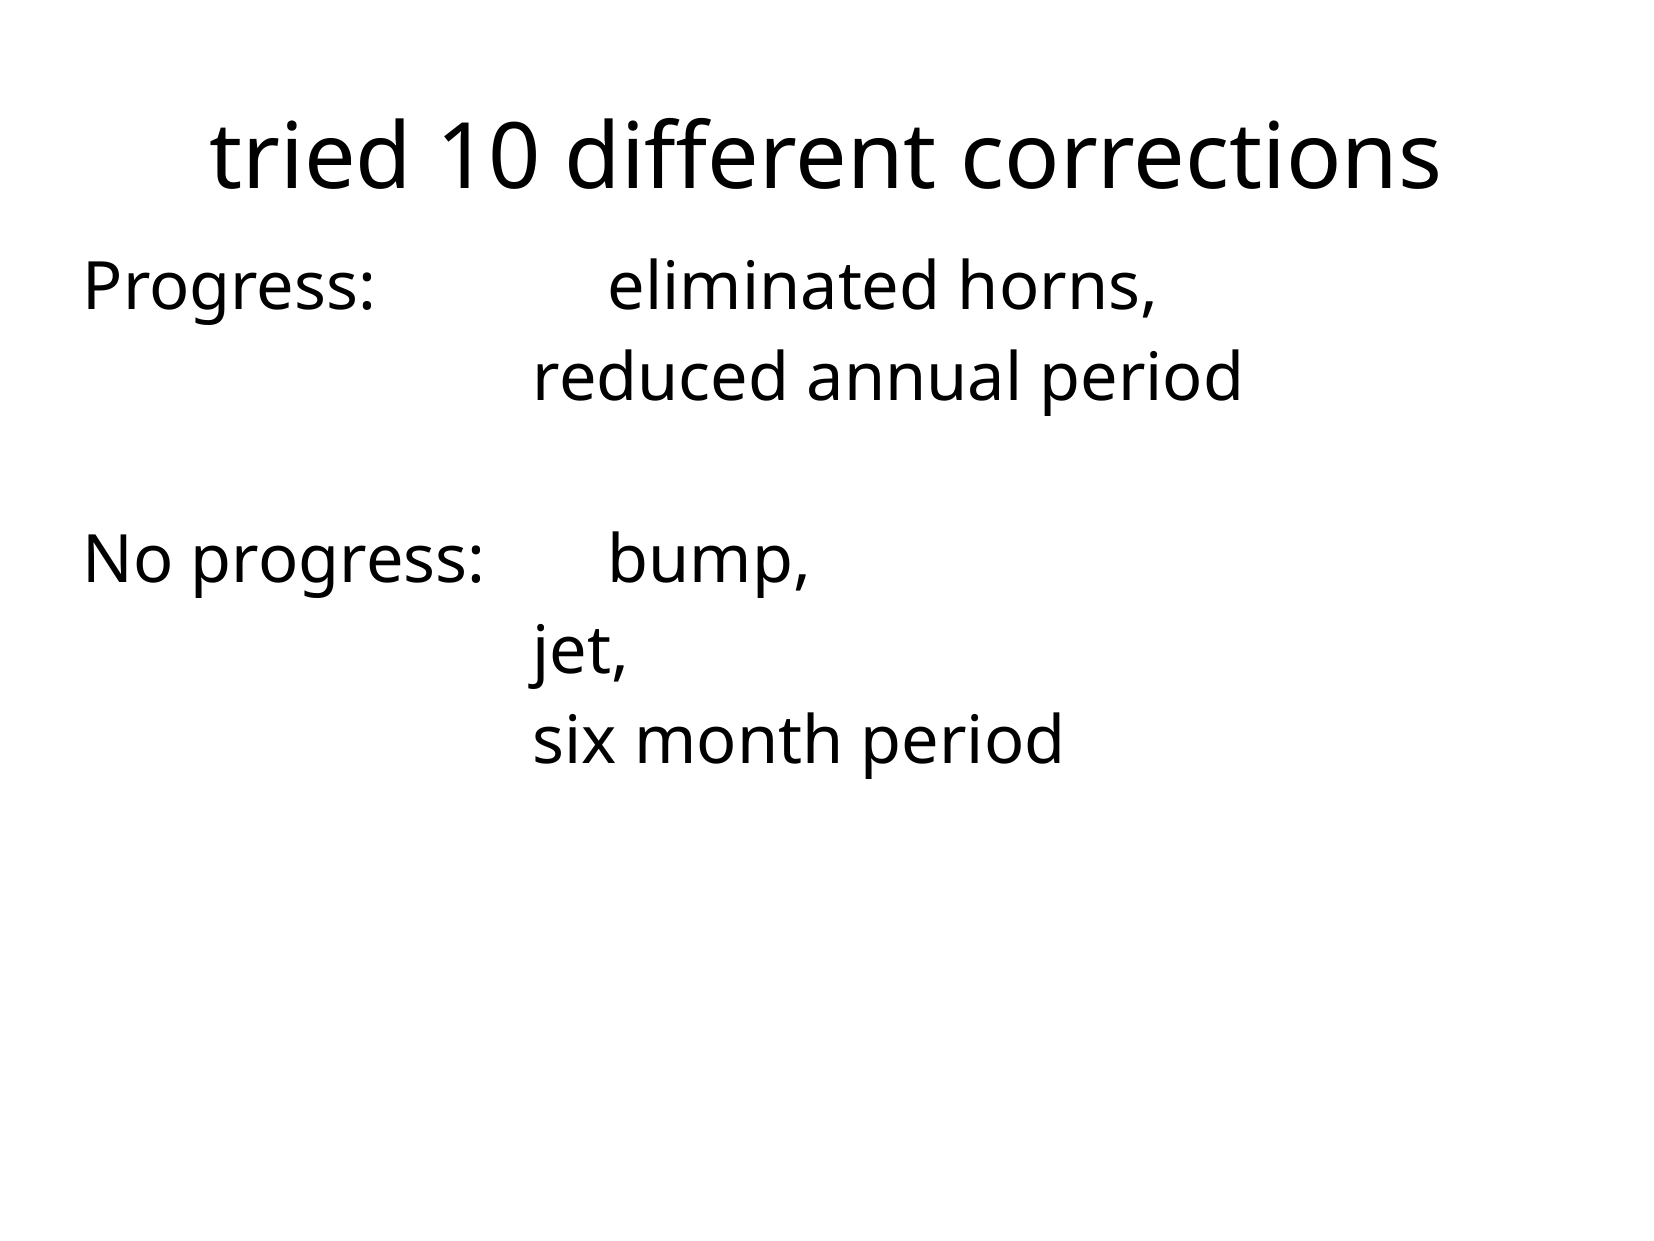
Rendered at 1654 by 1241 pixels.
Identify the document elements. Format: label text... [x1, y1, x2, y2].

subtitle Progress: eliminated horns, reduced annual period No progress: bump, jet, six month period [82, 272, 1571, 841]
title tried 10 different corrections [82, 49, 1571, 257]
